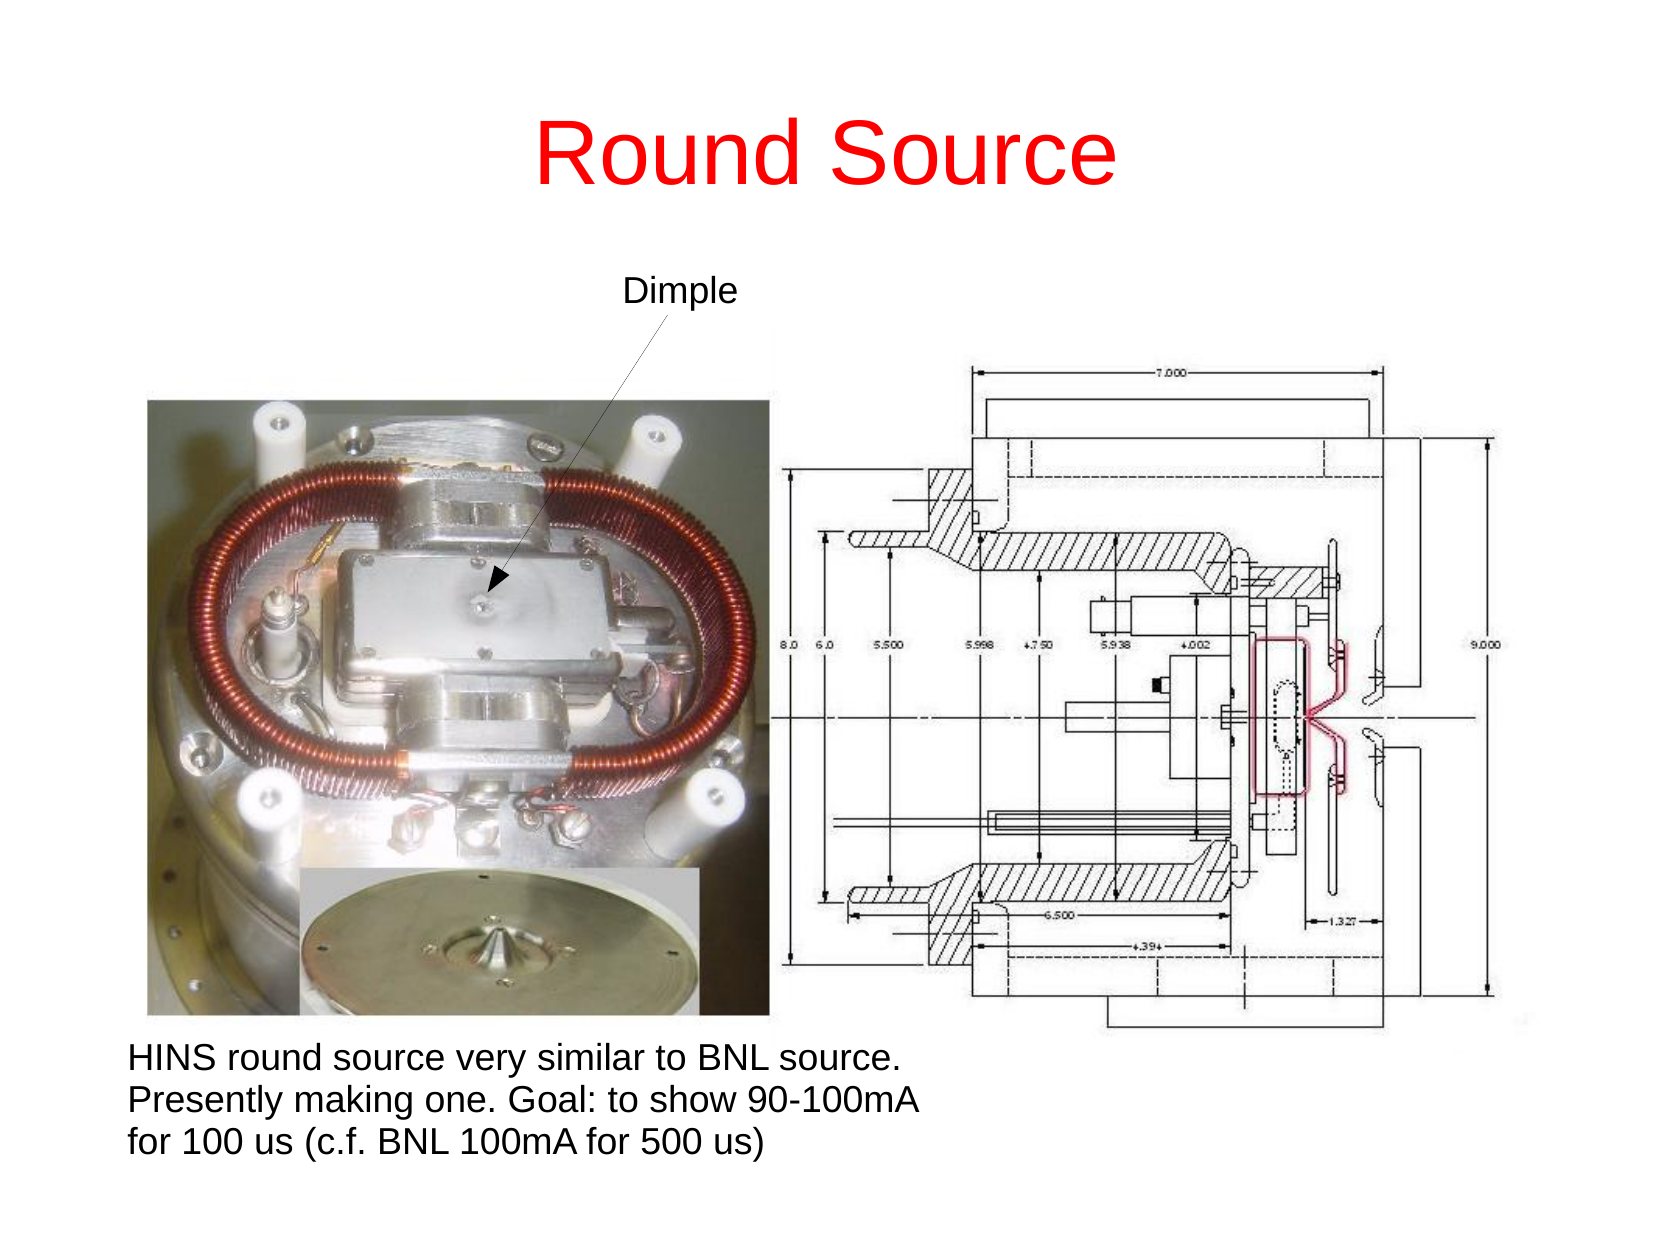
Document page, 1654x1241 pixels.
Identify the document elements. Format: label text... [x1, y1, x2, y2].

text_box Dimple [607, 262, 848, 320]
text_box HINS round source very similar to BNL source. Presently making one. Goal: to show 90-100mA for 100 us (c.f. BNL 100mA for 500 us) [112, 1029, 968, 1171]
title Round Source [82, 49, 1571, 257]
picture [146, 304, 1546, 1082]
